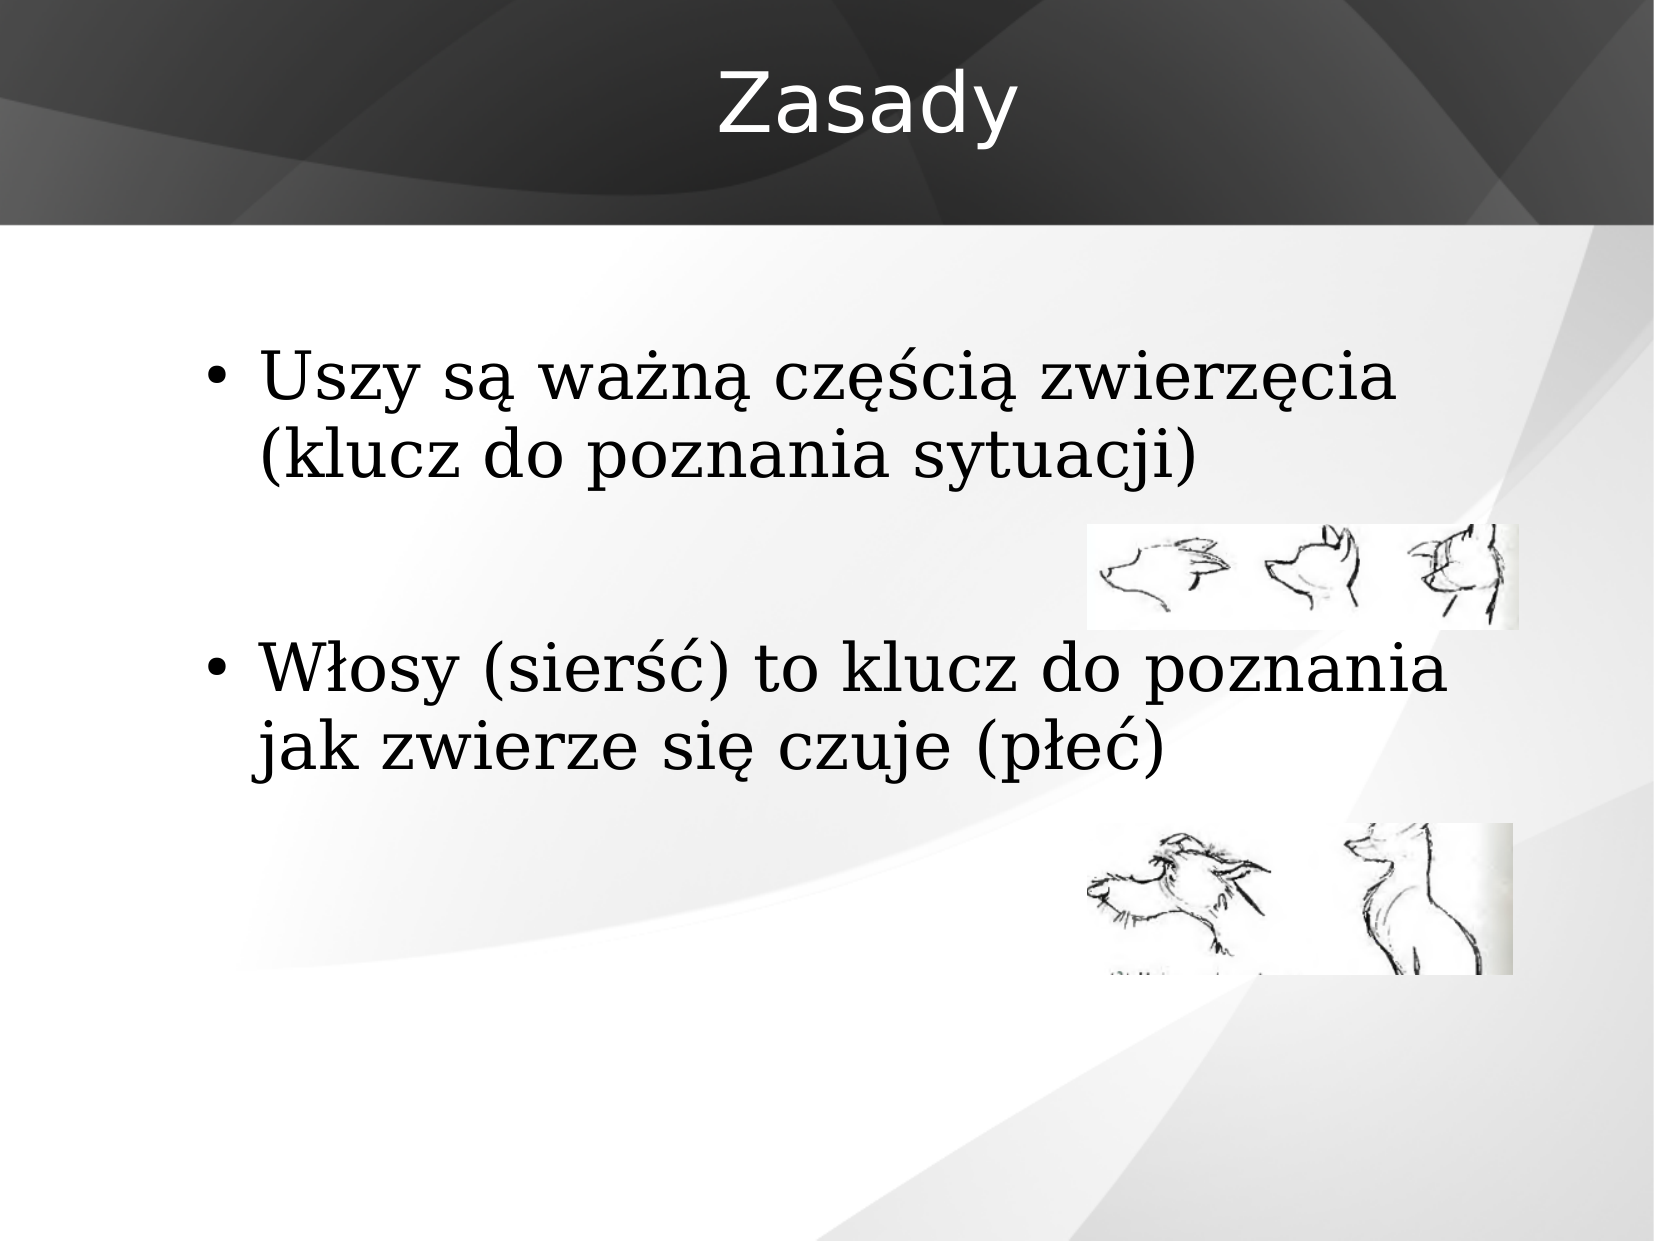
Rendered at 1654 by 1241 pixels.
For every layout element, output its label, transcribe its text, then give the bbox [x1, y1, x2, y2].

title Zasady [124, 0, 1613, 208]
picture [0, 0, 1654, 1241]
list Uszy są ważną częścią zwierzęcia (klucz do poznania sytuacji) Włosy (sierść) to klucz do poznania jak zwierze się czuje (płeć) [187, 337, 1538, 1013]
